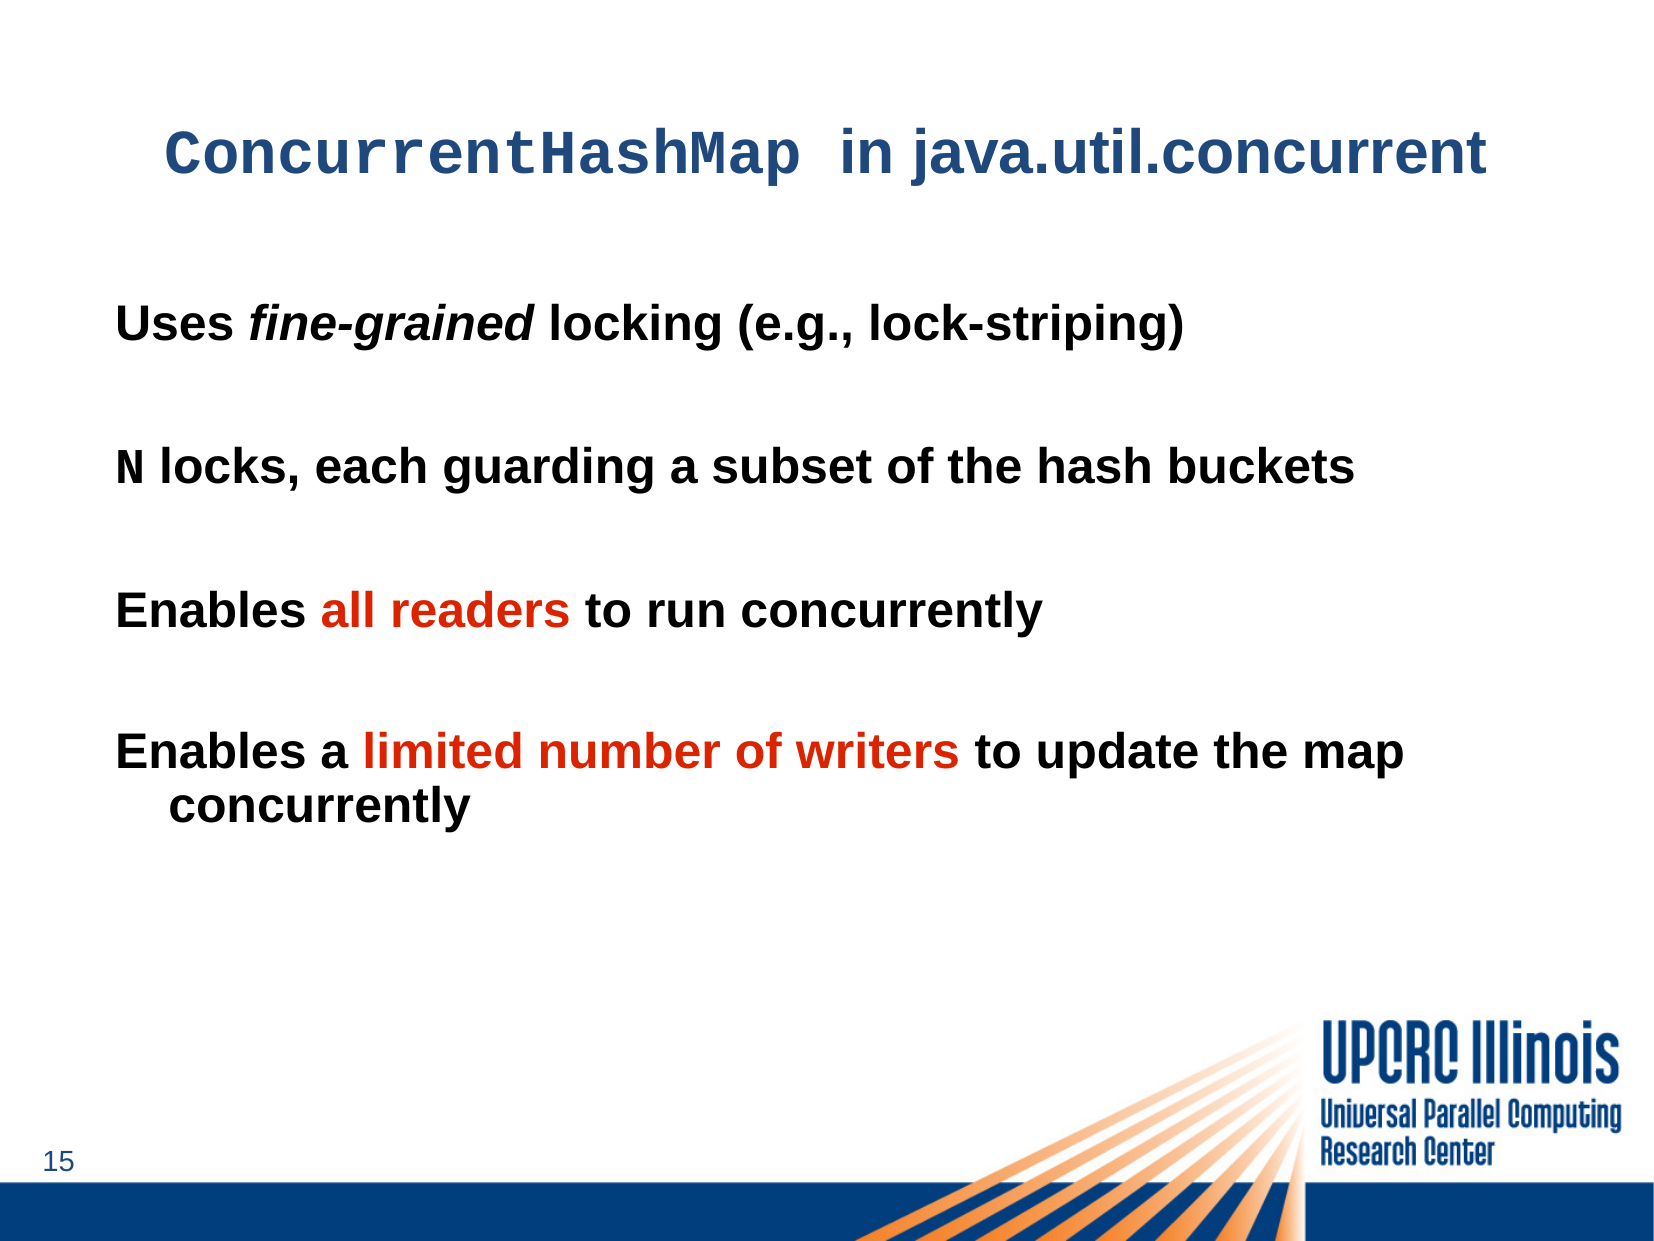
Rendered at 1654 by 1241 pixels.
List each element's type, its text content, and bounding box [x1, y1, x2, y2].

picture [0, 1005, 1654, 1241]
title ConcurrentHashMap in java.util.concurrent [82, 49, 1571, 257]
list Uses fine-grained locking (e.g., lock-striping) N locks, each guarding a subset of the hash buckets Enables all readers to run concurrently Enables a limited number of writers to update the map concurrently [82, 289, 1571, 1108]
